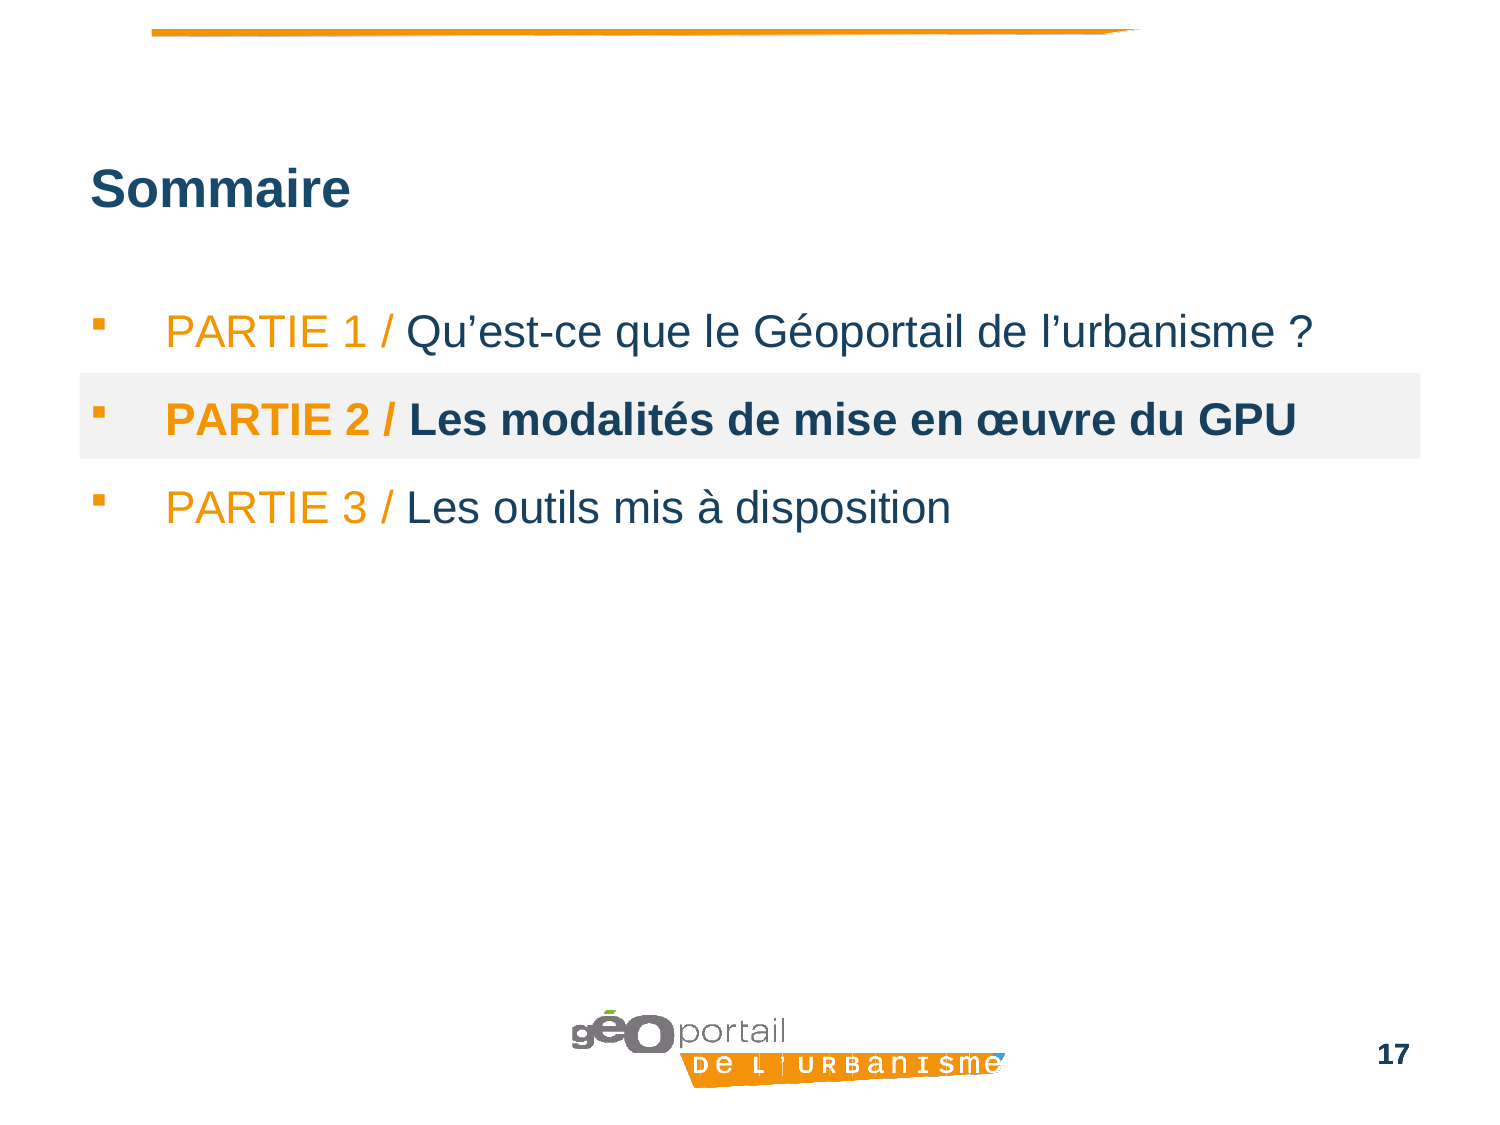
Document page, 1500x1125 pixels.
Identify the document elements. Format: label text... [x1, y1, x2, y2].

title Sommaire [75, 104, 1426, 267]
picture [536, 992, 1037, 1125]
text_box <numéro> [1249, 1026, 1426, 1081]
list PARTIE 1 / Qu’est-ce que le Géoportail de l’urbanisme ? PARTIE 2 / Les modalités de mise en œuvre du GPU PARTIE 3 / Les outils mis à disposition [75, 293, 1426, 992]
